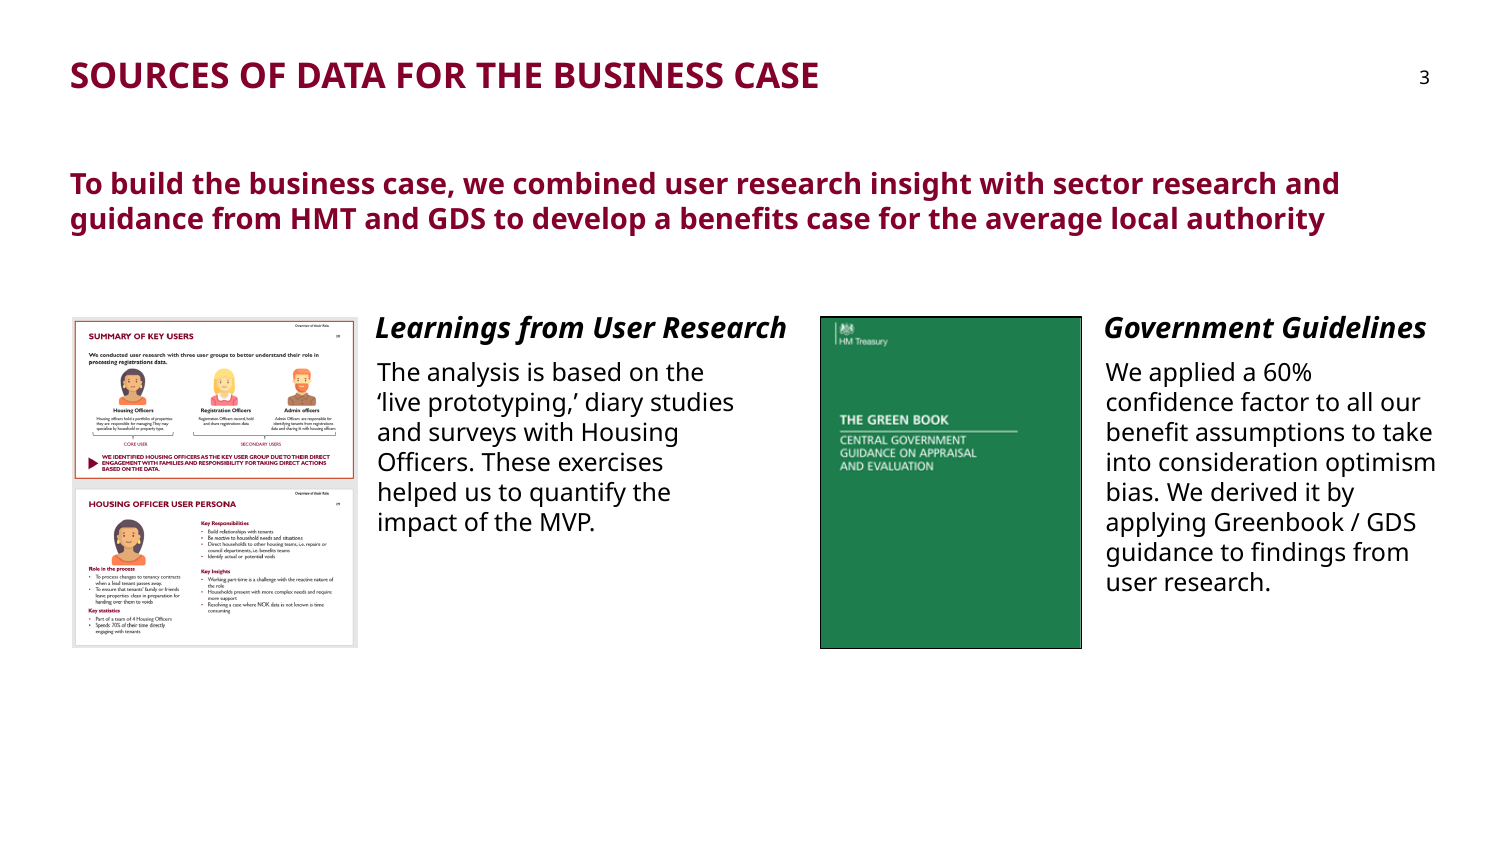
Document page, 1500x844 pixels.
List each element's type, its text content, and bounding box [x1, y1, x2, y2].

list To build the business case, we combined user research insight with sector research and guidance from HMT and GDS to develop a benefits case for the average local authority​ [69, 165, 1433, 755]
text_box We applied a 60% confidence factor to all our benefit assumptions to take into consideration optimism bias. We derived it by applying Greenbook / GDS guidance to findings from user research.​ [1094, 350, 1478, 605]
text_box The analysis is based on the ‘live prototyping,’ diary studies and surveys with Housing Officers. These exercises helped us to quantify the impact of the MVP. [365, 350, 749, 514]
picture [821, 317, 1081, 648]
title SOURCES OF DATA FOR THE BUSINESS CASE [69, 53, 1357, 161]
text_box Learnings​ from User Research​ [363, 304, 836, 350]
text_box Government Guidelines [1092, 304, 1500, 350]
slide_number <number> [1388, 65, 1431, 111]
picture [72, 317, 358, 648]
